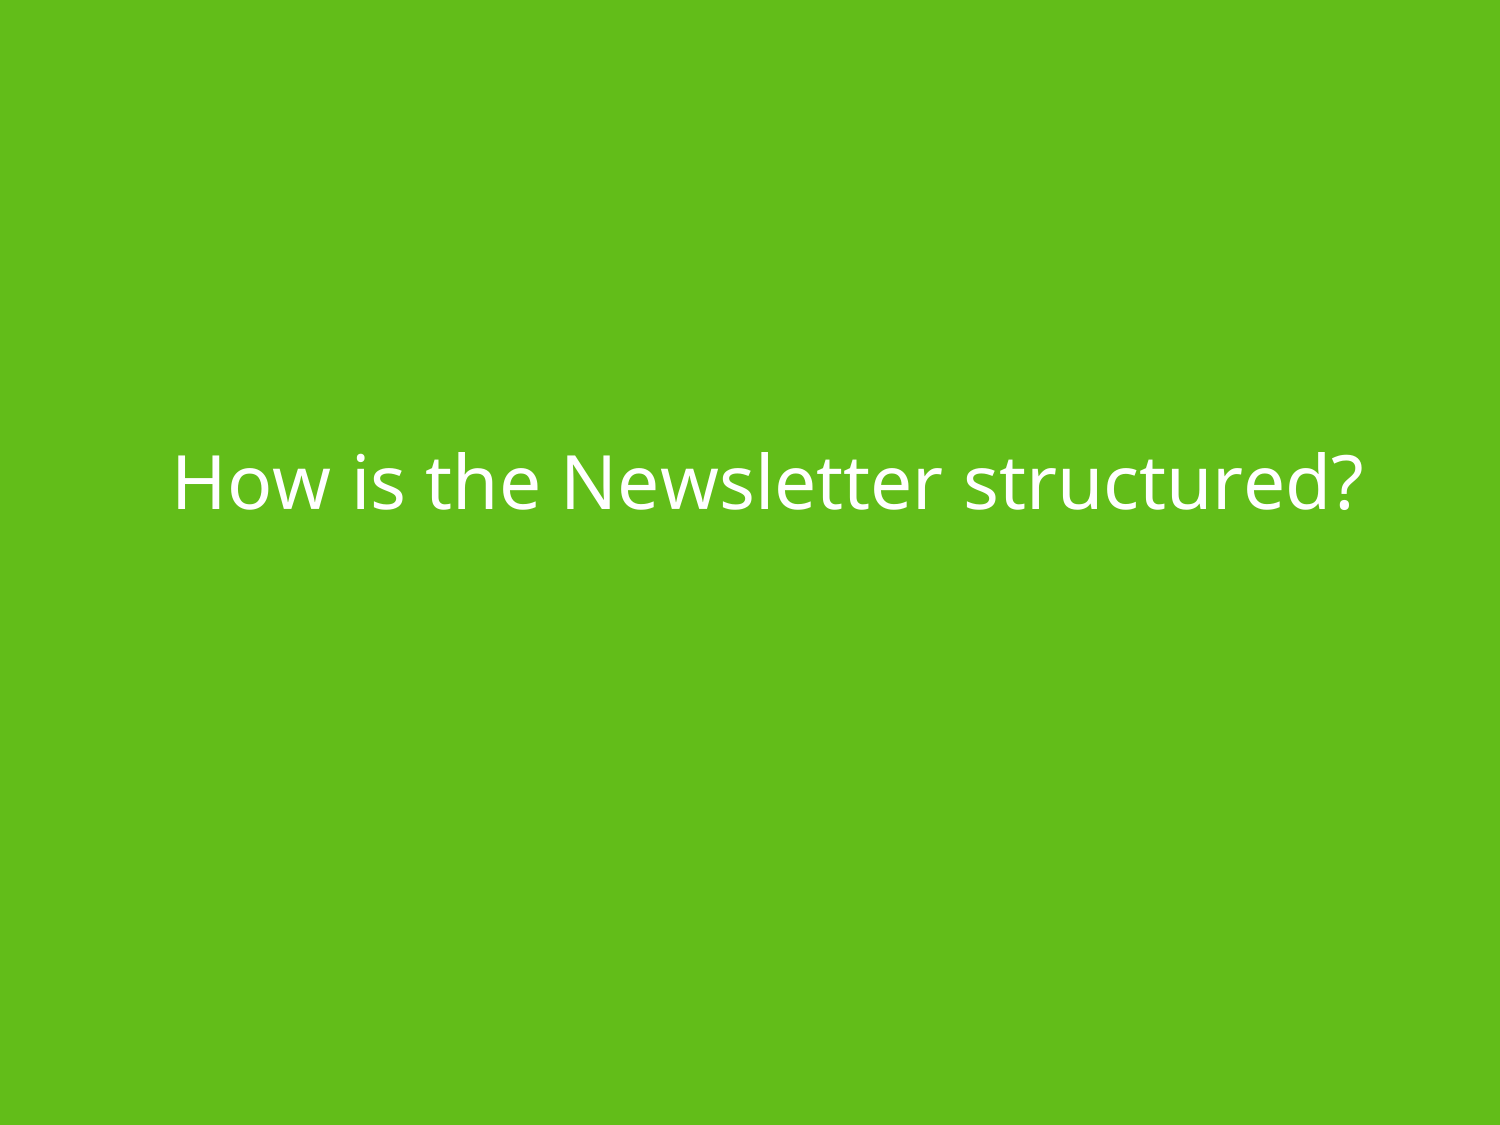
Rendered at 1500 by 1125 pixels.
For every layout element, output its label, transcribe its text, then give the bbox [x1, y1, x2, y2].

title How is the Newsletter structured? [90, 386, 1380, 575]
